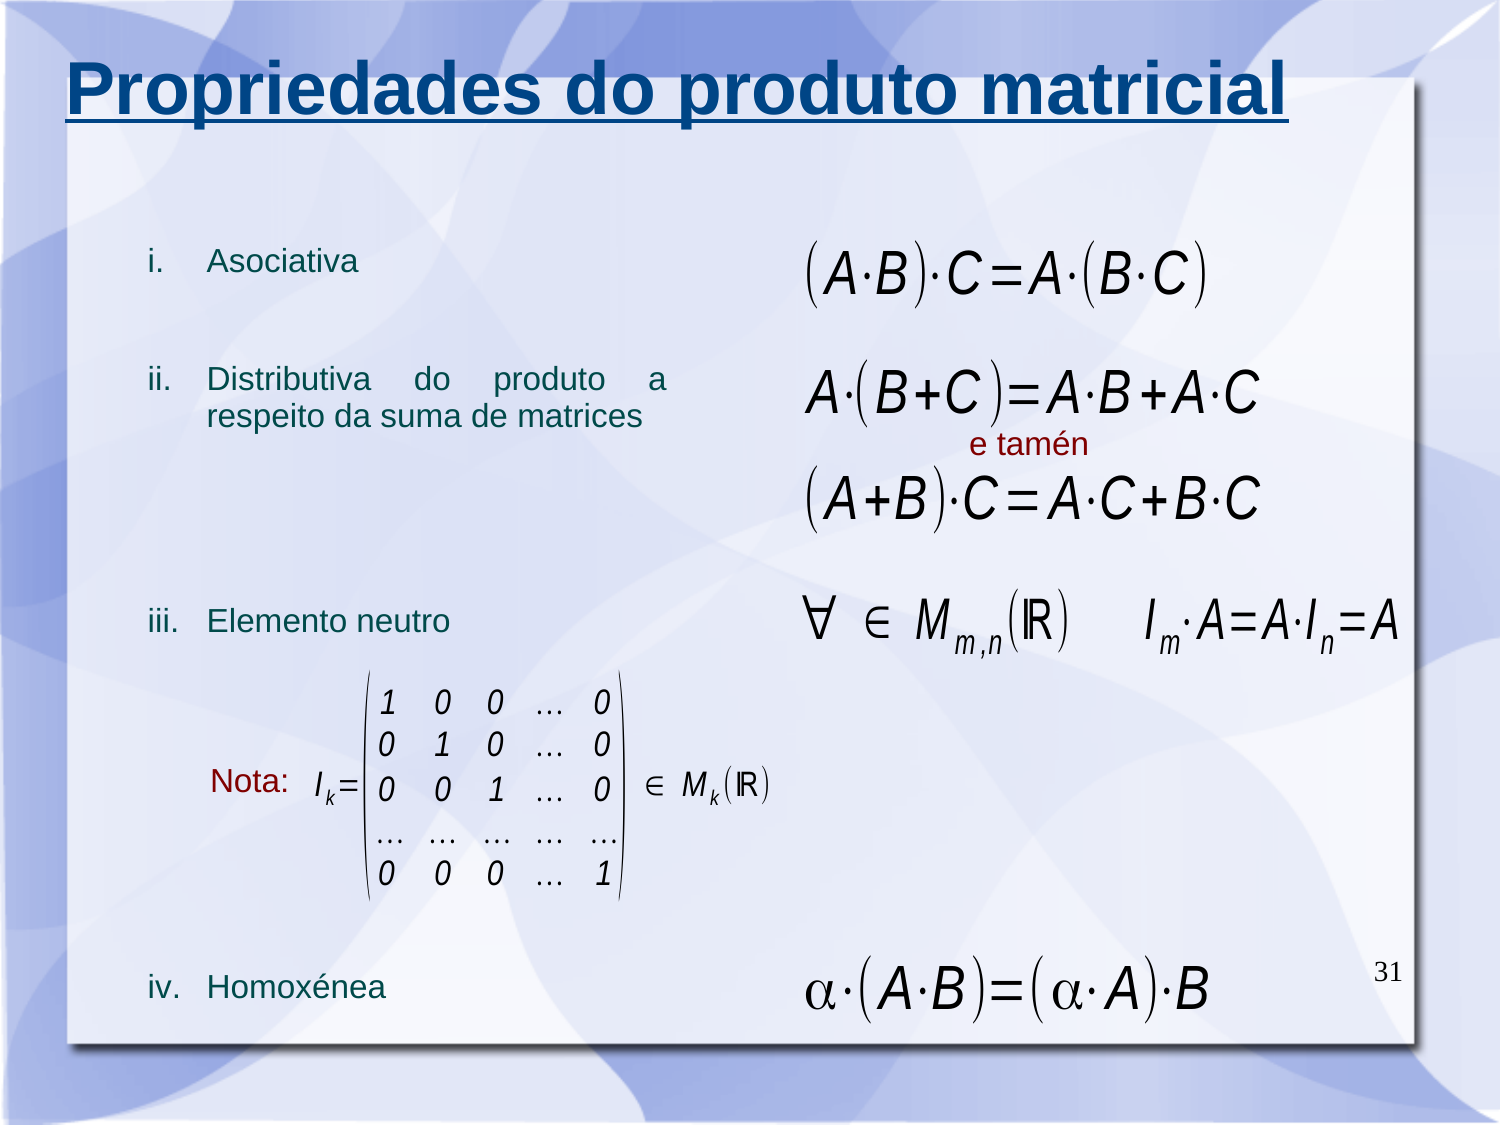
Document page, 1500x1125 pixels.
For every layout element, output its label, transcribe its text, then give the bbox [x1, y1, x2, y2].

chart [306, 667, 778, 905]
text_box Nota: [156, 751, 344, 807]
picture [0, 0, 1500, 1125]
chart [791, 584, 1412, 661]
chart [791, 950, 1226, 1027]
list iv. Homoxénea [141, 962, 674, 1022]
list ii. Distributiva do produto a respeito da suma de matrices [141, 354, 674, 441]
list i. Asociativa [141, 236, 674, 296]
chart [791, 354, 1276, 430]
list iii. Elemento neutro [141, 596, 674, 656]
chart [791, 236, 1221, 312]
chart [791, 460, 1277, 536]
text_box e tamén [935, 414, 1123, 471]
title Propriedades do produto matricial [59, 29, 1441, 148]
